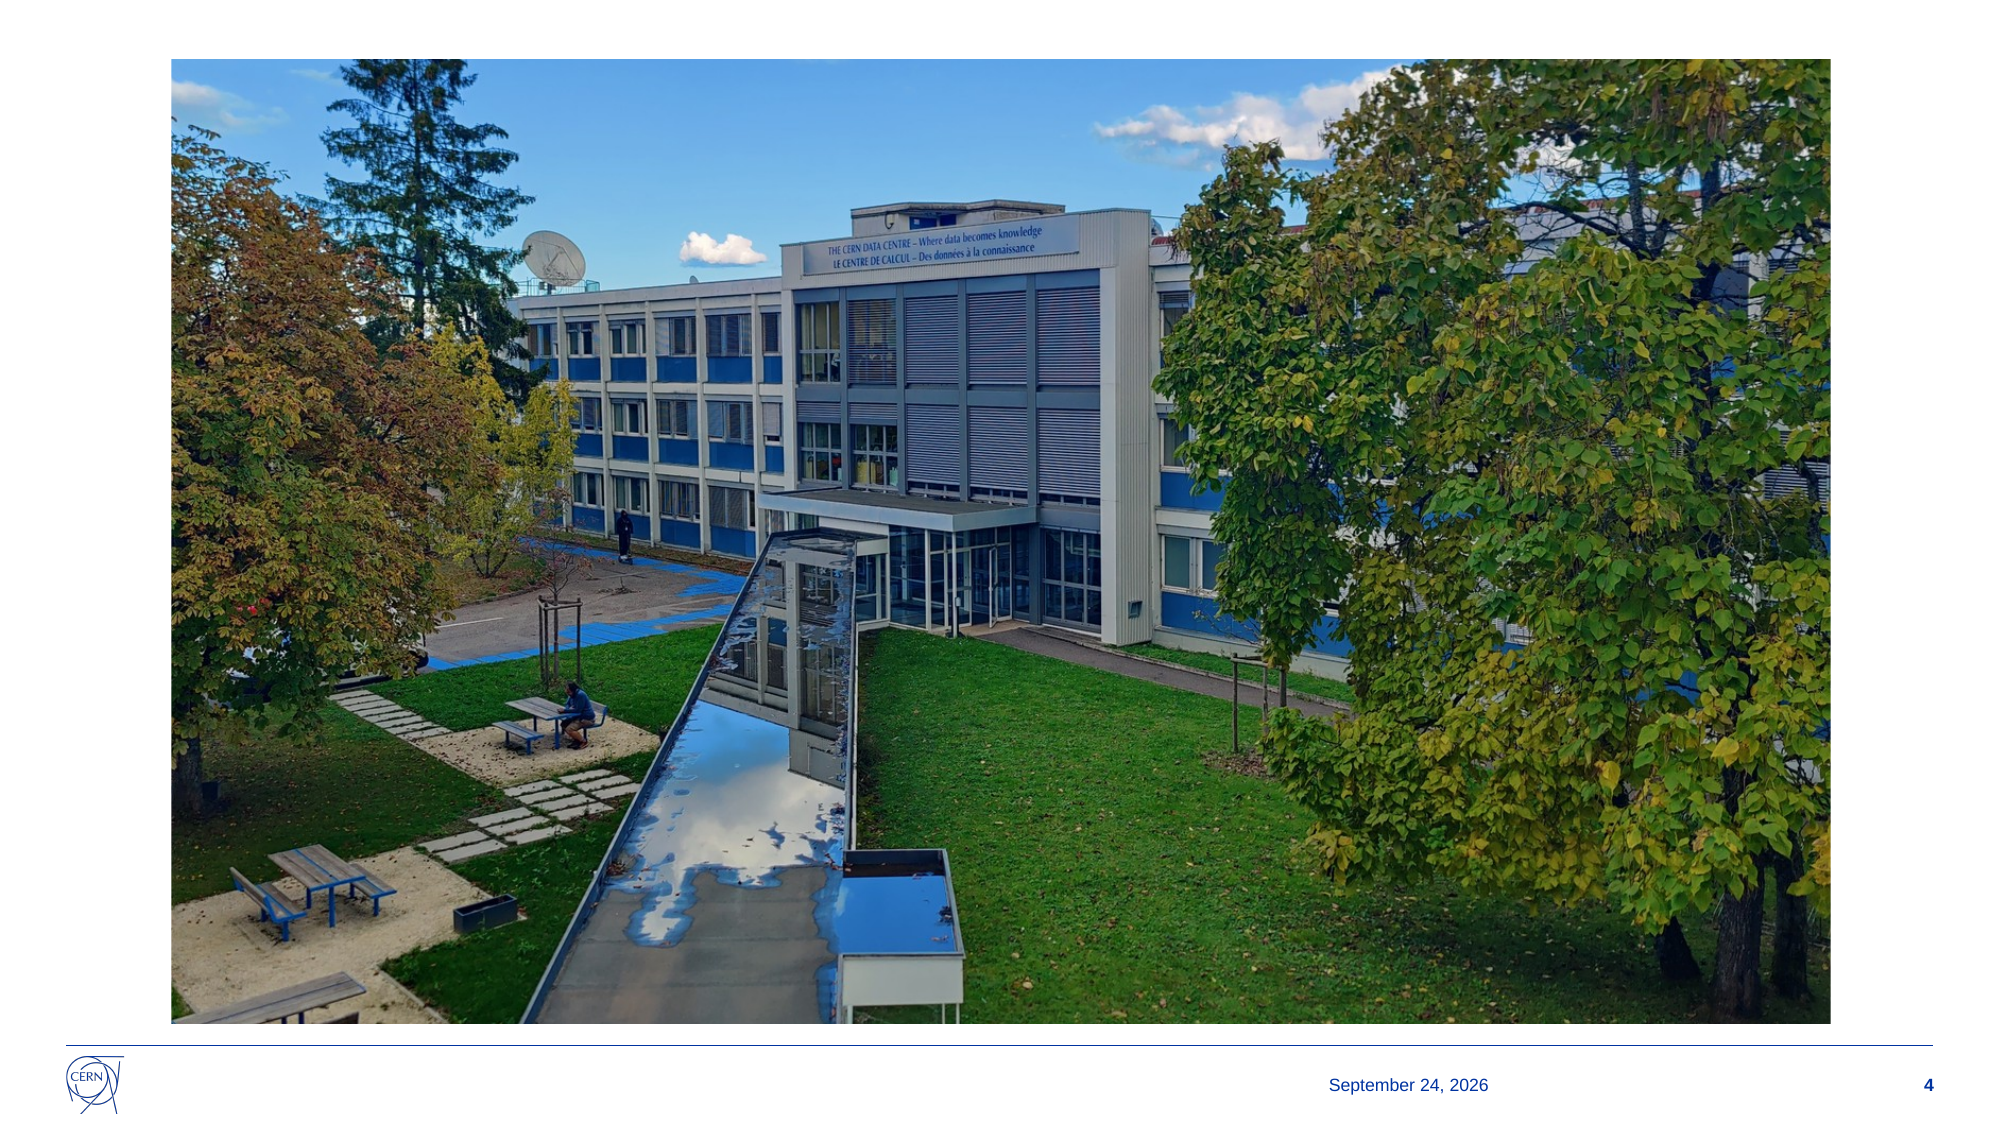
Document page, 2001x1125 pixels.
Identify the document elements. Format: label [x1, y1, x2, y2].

picture [171, 59, 1831, 1024]
